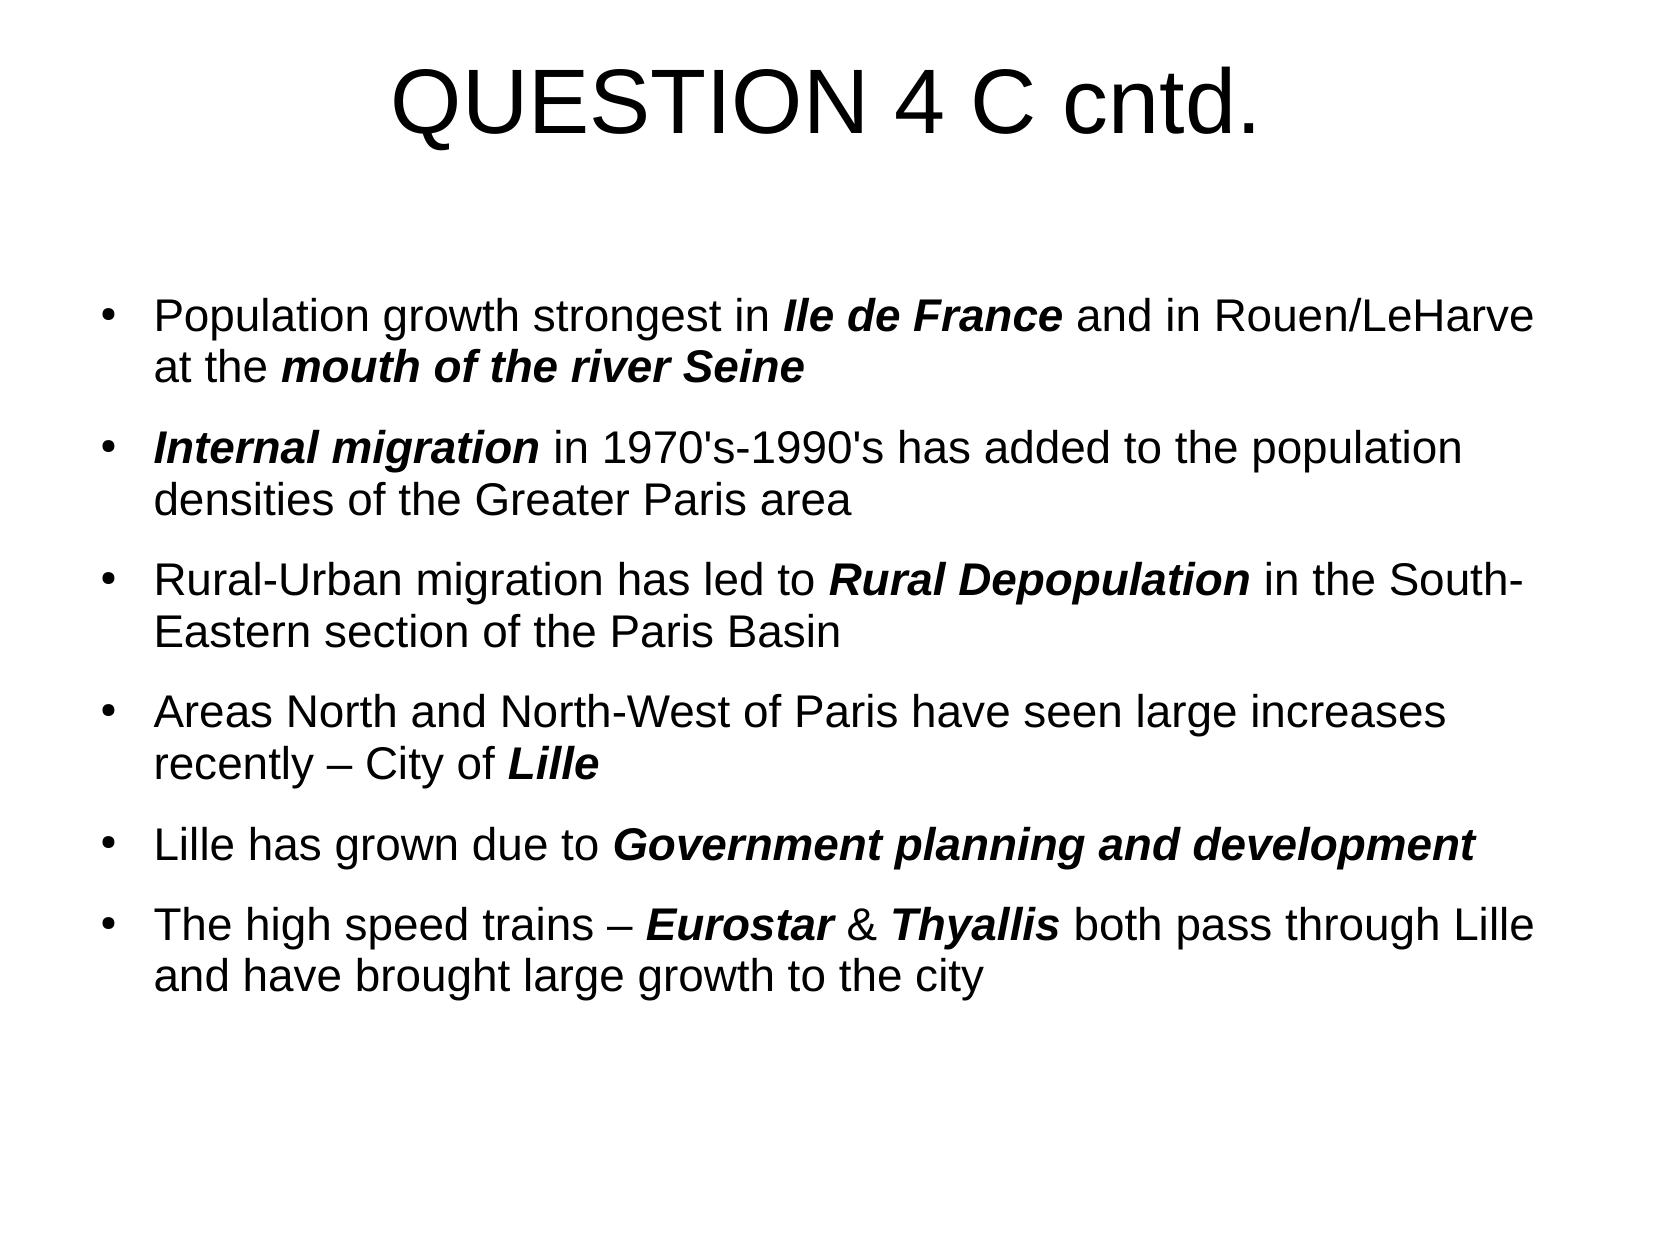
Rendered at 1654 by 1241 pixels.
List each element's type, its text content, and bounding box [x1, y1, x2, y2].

title QUESTION 4 C cntd. [82, 50, 1571, 256]
list Population growth strongest in Ile de France and in Rouen/LeHarve at the mouth of the river Seine Internal migration in 1970's-1990's has added to the population densities of the Greater Paris area Rural-Urban migration has led to Rural Depopulation in the South- Eastern section of the Paris Basin Areas North and North-West of Paris have seen large increases recently – City of Lille Lille has grown due to Government planning and development The high speed trains – Eurostar & Thyallis both pass through Lille and have brought large growth to the city [82, 290, 1571, 1094]
